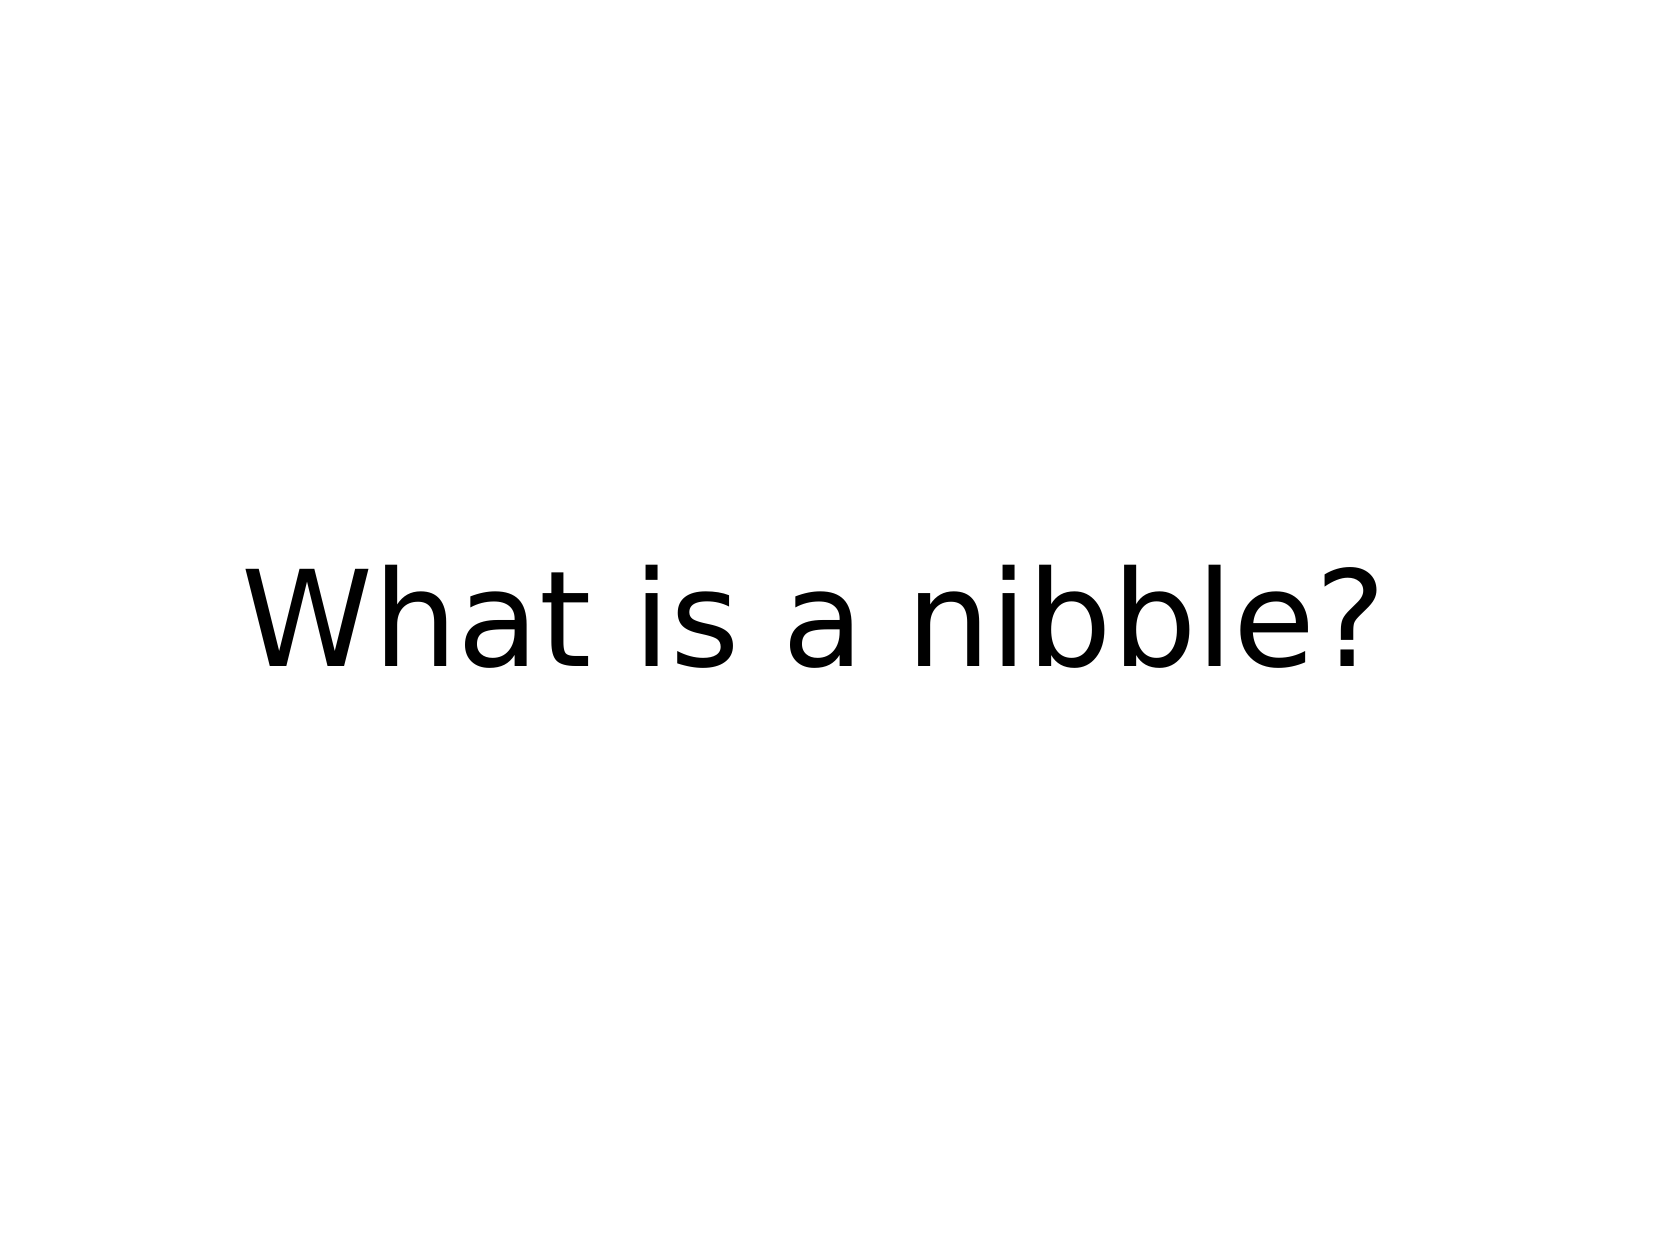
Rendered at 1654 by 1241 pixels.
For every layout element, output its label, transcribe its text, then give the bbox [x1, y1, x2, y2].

text_box What is a nibble? [226, 535, 1427, 706]
